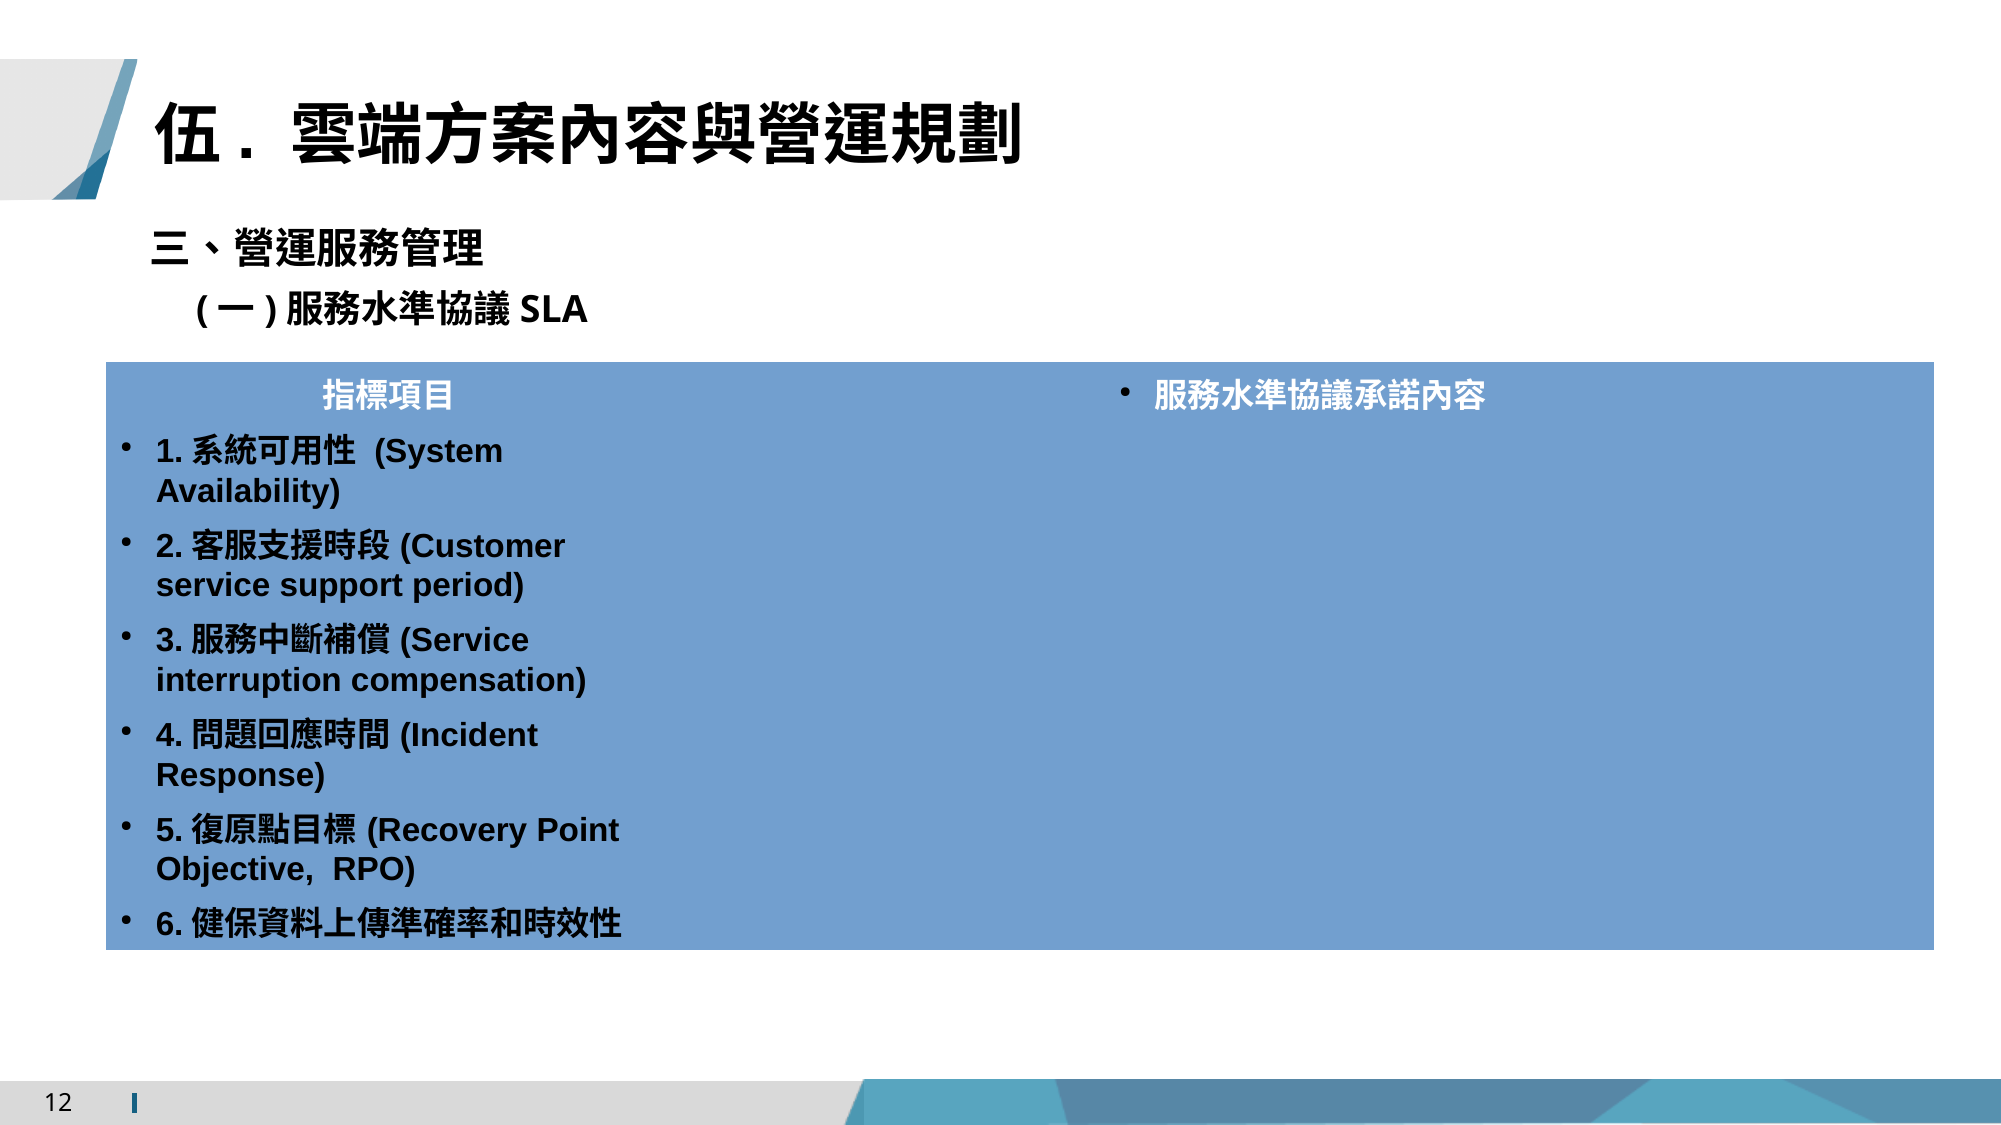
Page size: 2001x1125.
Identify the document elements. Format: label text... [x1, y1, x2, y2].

text_box 三、營運服務管理 (一)服務水準協議SLA [134, 214, 1866, 339]
table_cell [672, 795, 1934, 890]
table_cell [672, 606, 1934, 701]
text_box [28, 1073, 106, 1125]
table_cell 4.問題回應時間(Incident Response) [106, 701, 672, 795]
table_cell [672, 890, 1934, 950]
table_header 服務水準協議承諾內容 [672, 362, 1934, 417]
table_cell 6.健保資料上傳準確率和時效性 [106, 890, 672, 950]
table_cell 1.系統可用性 (System Availability) [106, 417, 672, 511]
text_box 伍. 雲端方案內容與營運規劃 [139, 93, 1915, 171]
table_cell 2.客服支援時段(Customer service support period) [106, 511, 672, 606]
table_cell [672, 701, 1934, 795]
table_cell [672, 417, 1934, 511]
table_header 指標項目 [106, 362, 672, 417]
table_cell 5.復原點目標(Recovery Point Objective, RPO) [106, 795, 672, 890]
table_cell 3.服務中斷補償(Service interruption compensation) [106, 606, 672, 701]
table_cell [672, 511, 1934, 606]
